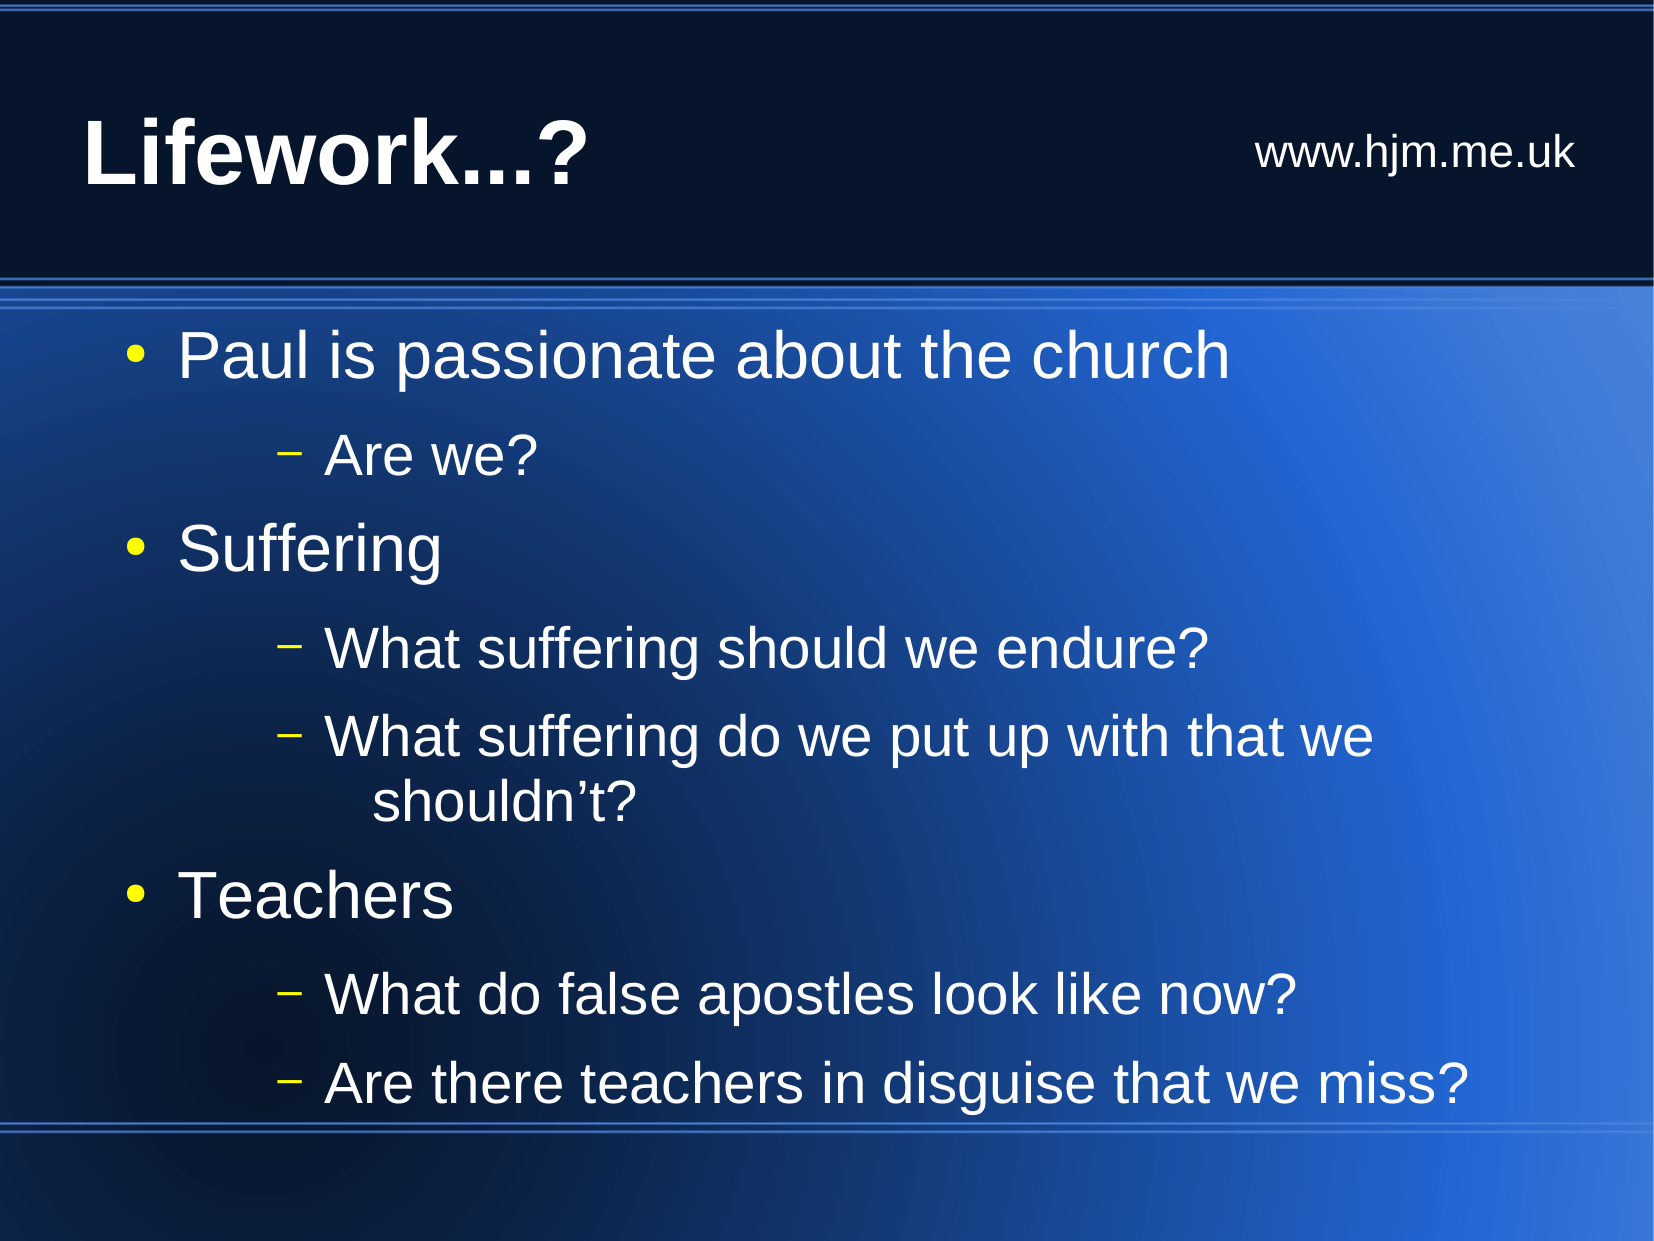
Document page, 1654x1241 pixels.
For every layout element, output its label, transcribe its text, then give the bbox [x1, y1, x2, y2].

title Lifework...? [82, 56, 1571, 250]
picture [0, 0, 1654, 1241]
list Paul is passionate about the church Are we? Suffering What suffering should we endure? What suffering do we put up with that we shouldn’t? Teachers What do false apostles look like now? Are there teachers in disguise that we miss? [88, 318, 1577, 1123]
text_box www.hjm.me.uk [1240, 118, 1595, 207]
